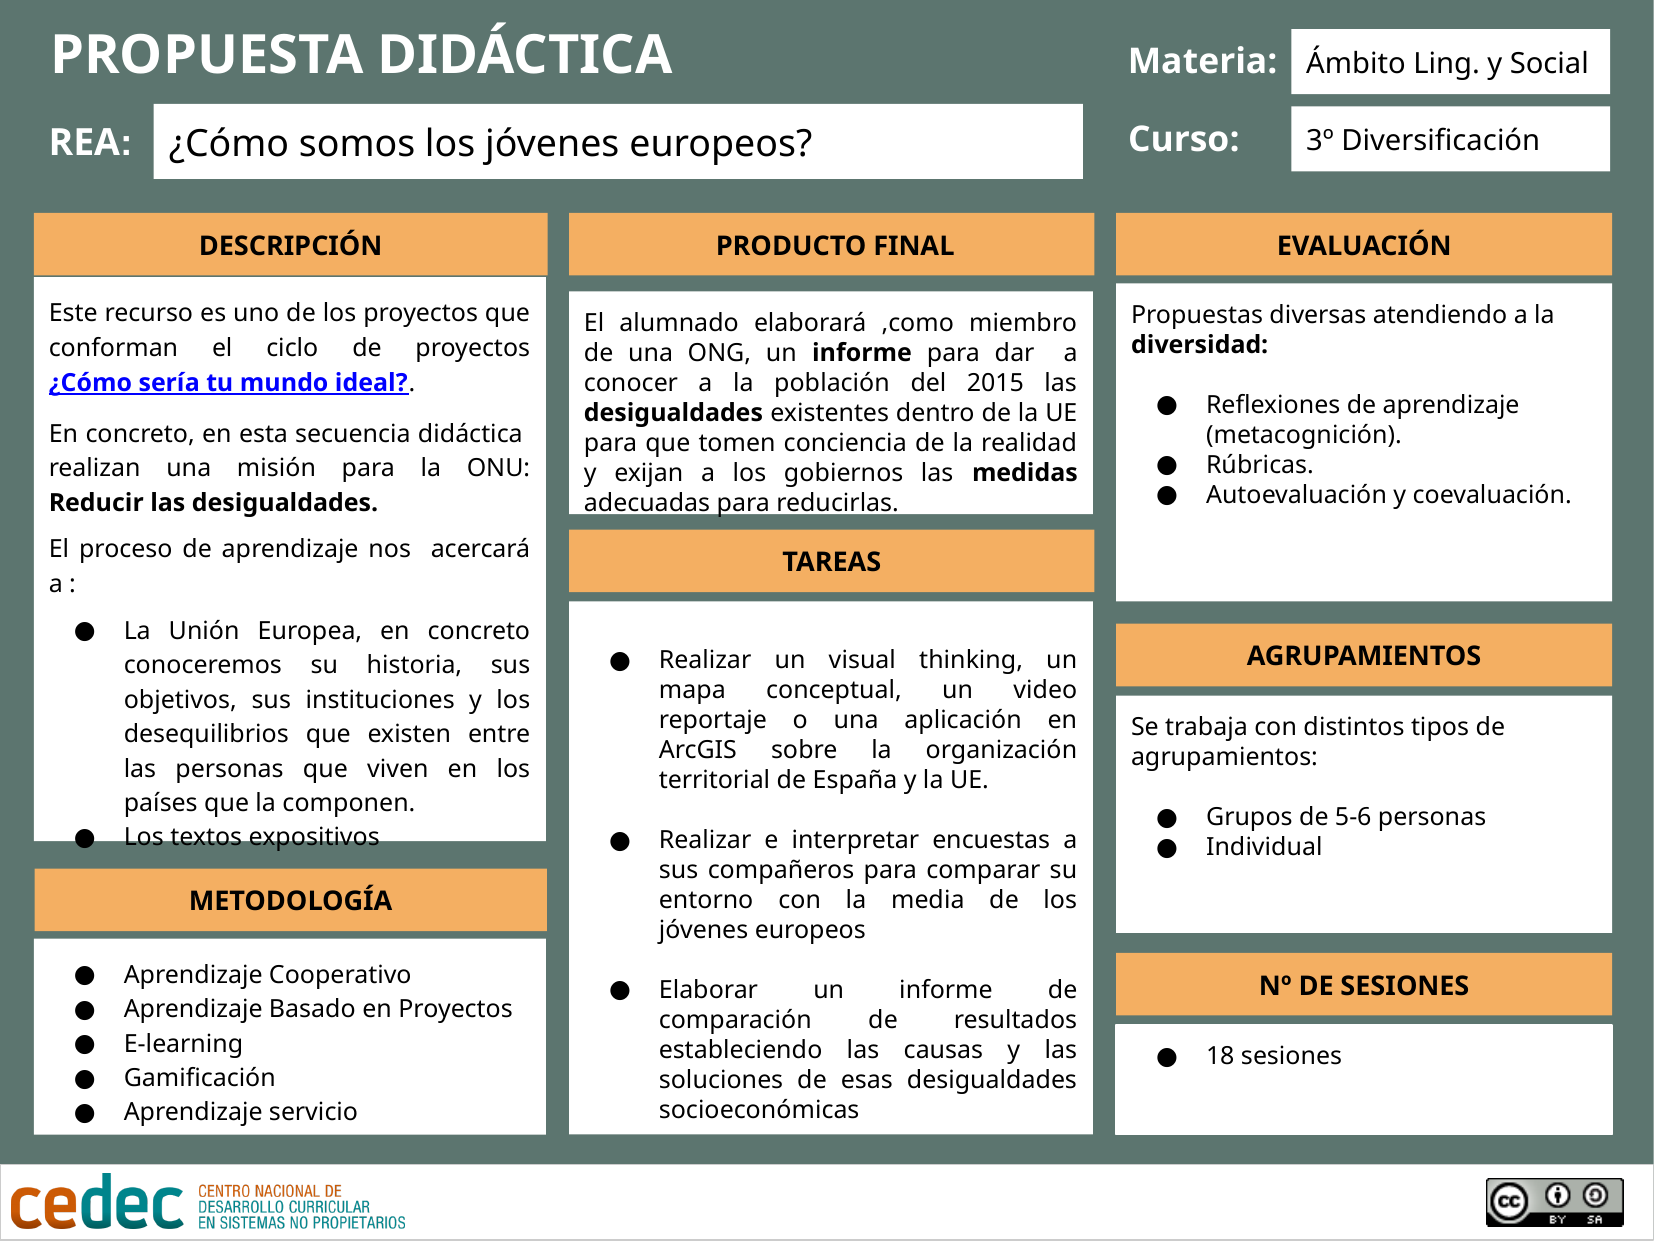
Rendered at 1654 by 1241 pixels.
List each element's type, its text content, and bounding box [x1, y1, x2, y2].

text_box Realizar un visual thinking, un mapa conceptual, un video reportaje o una aplicación en ArcGIS sobre la organización territorial de España y la UE. Realizar e interpretar encuestas a sus compañeros para comparar su entorno con la media de los jóvenes europeos Elaborar un informe de comparación de resultados estableciendo las causas y las soluciones de esas desigualdades socioeconómicas [569, 601, 1093, 1135]
text_box Se trabaja con distintos tipos de agrupamientos: Grupos de 5-6 personas Individual [1116, 695, 1613, 933]
text_box Aprendizaje Cooperativo Aprendizaje Basado en Proyectos E-learning Gamificación Aprendizaje servicio [33, 938, 546, 1135]
text_box PROPUESTA DIDÁCTICA [35, 11, 697, 110]
picture [11, 1173, 405, 1229]
text_box AGRUPAMIENTOS [1116, 623, 1613, 687]
text_box 3º Diversificación [1291, 106, 1611, 172]
text_box TAREAS [569, 529, 1095, 593]
text_box METODOLOGÍA [34, 868, 547, 932]
text_box PRODUCTO FINAL [569, 212, 1095, 276]
text_box Ámbito Ling. y Social [1291, 29, 1611, 95]
text_box El alumnado elaborará ,como miembro de una ONG, un informe para dar a conocer a la población del 2015 las desigualdades existentes dentro de la UE para que tomen conciencia de la realidad y exijan a los gobiernos las medidas adecuadas para reducirlas. [569, 291, 1093, 515]
text_box [0, 1164, 1654, 1241]
text_box DESCRIPCIÓN [33, 212, 548, 276]
text_box Propuestas diversas atendiendo a la diversidad: Reflexiones de aprendizaje (metacognición). Rúbricas. Autoevaluación y coevaluación. [1116, 283, 1613, 602]
text_box Este recurso es uno de los proyectos que conforman el ciclo de proyectos ¿Cómo sería tu mundo ideal?. En concreto, en esta secuencia didáctica realizan una misión para la ONU: Reducir las desigualdades. El proceso de aprendizaje nos acercará a : La Unión Europea, en concreto conoceremos su historia, sus objetivos, sus instituciones y los desequilibrios que existen entre las personas que viven en los países que la componen. Los textos expositivos . [33, 277, 546, 842]
text_box Curso: [1113, 109, 1303, 173]
text_box ¿Cómo somos los jóvenes europeos? [153, 103, 1083, 179]
text_box REA: [33, 110, 153, 174]
text_box Nº DE SESIONES [1116, 952, 1613, 1016]
text_box 18 sesiones [1116, 1024, 1613, 1135]
text_box Materia: [1113, 30, 1291, 94]
text_box EVALUACIÓN [1116, 212, 1613, 276]
picture [1486, 1178, 1624, 1227]
